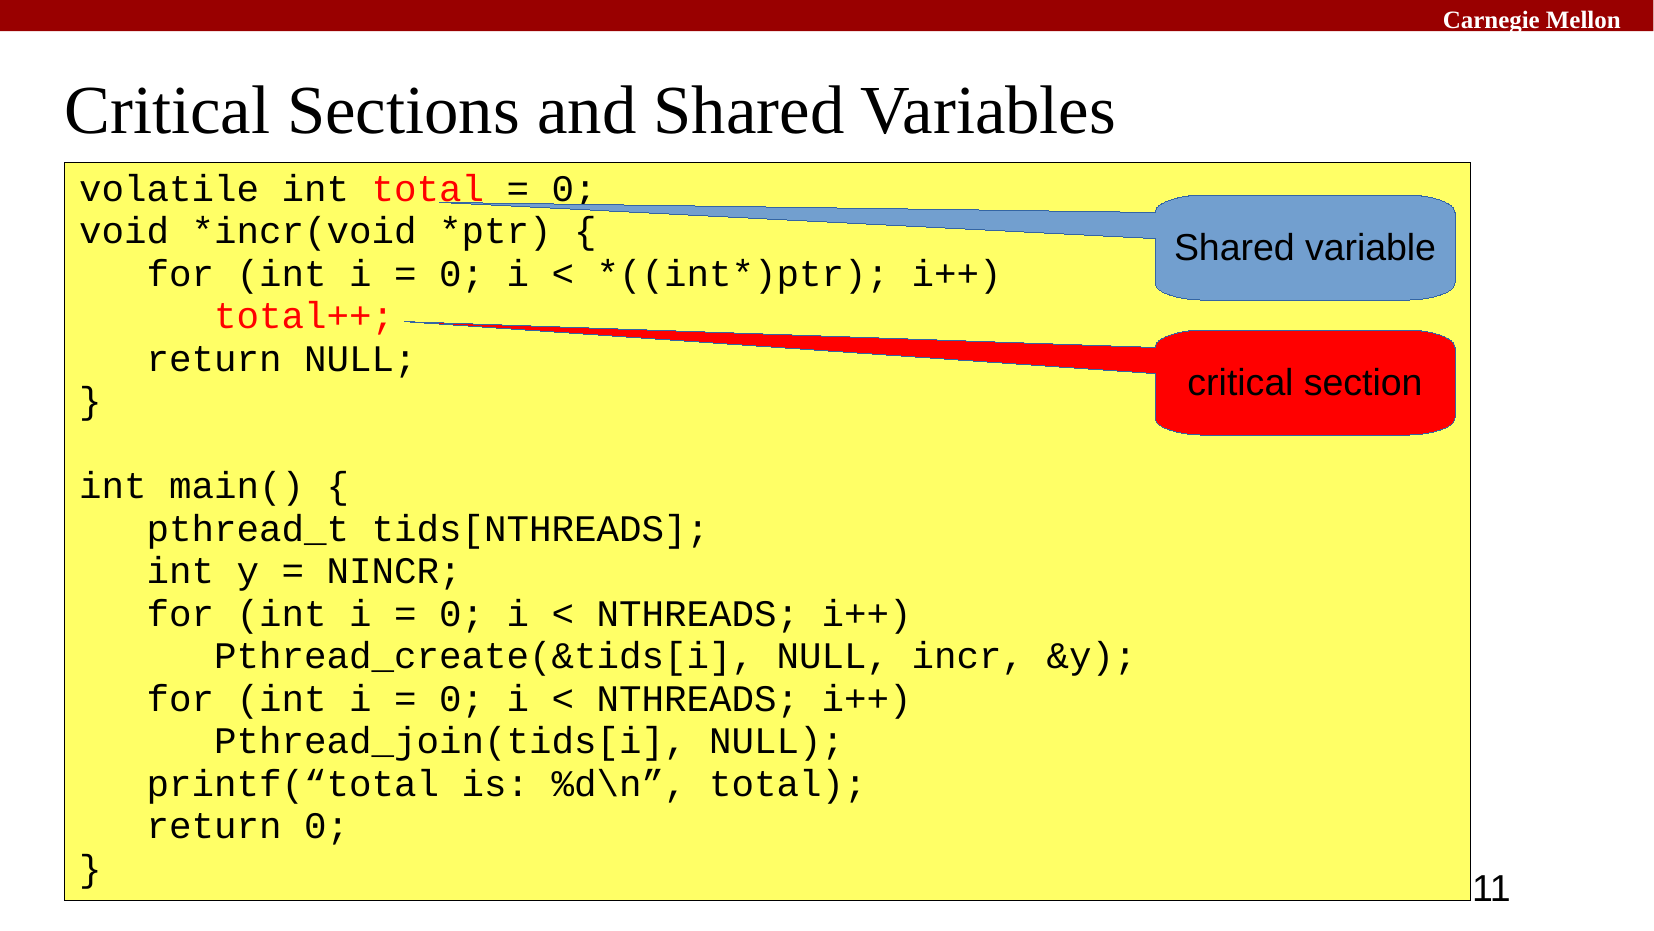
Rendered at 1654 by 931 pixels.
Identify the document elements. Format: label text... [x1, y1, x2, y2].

title Critical Sections and Shared Variables [64, 58, 1576, 163]
text_box Shared variable [439, 195, 1456, 301]
text_box critical section [404, 321, 1456, 436]
text_box volatile int total = 0; void *incr(void *ptr) { for (int i = 0; i < *((int*)ptr); i++) total++; return NULL; } int main() { pthread_t tids[NTHREADS]; int y = NINCR; for (int i = 0; i < NTHREADS; i++) Pthread_create(&tids[i], NULL, incr, &y); for (int i = 0; i < NTHREADS; i++) Pthread_join(tids[i], NULL); printf(“total is: %d\n”, total); return 0; } [64, 162, 1471, 901]
